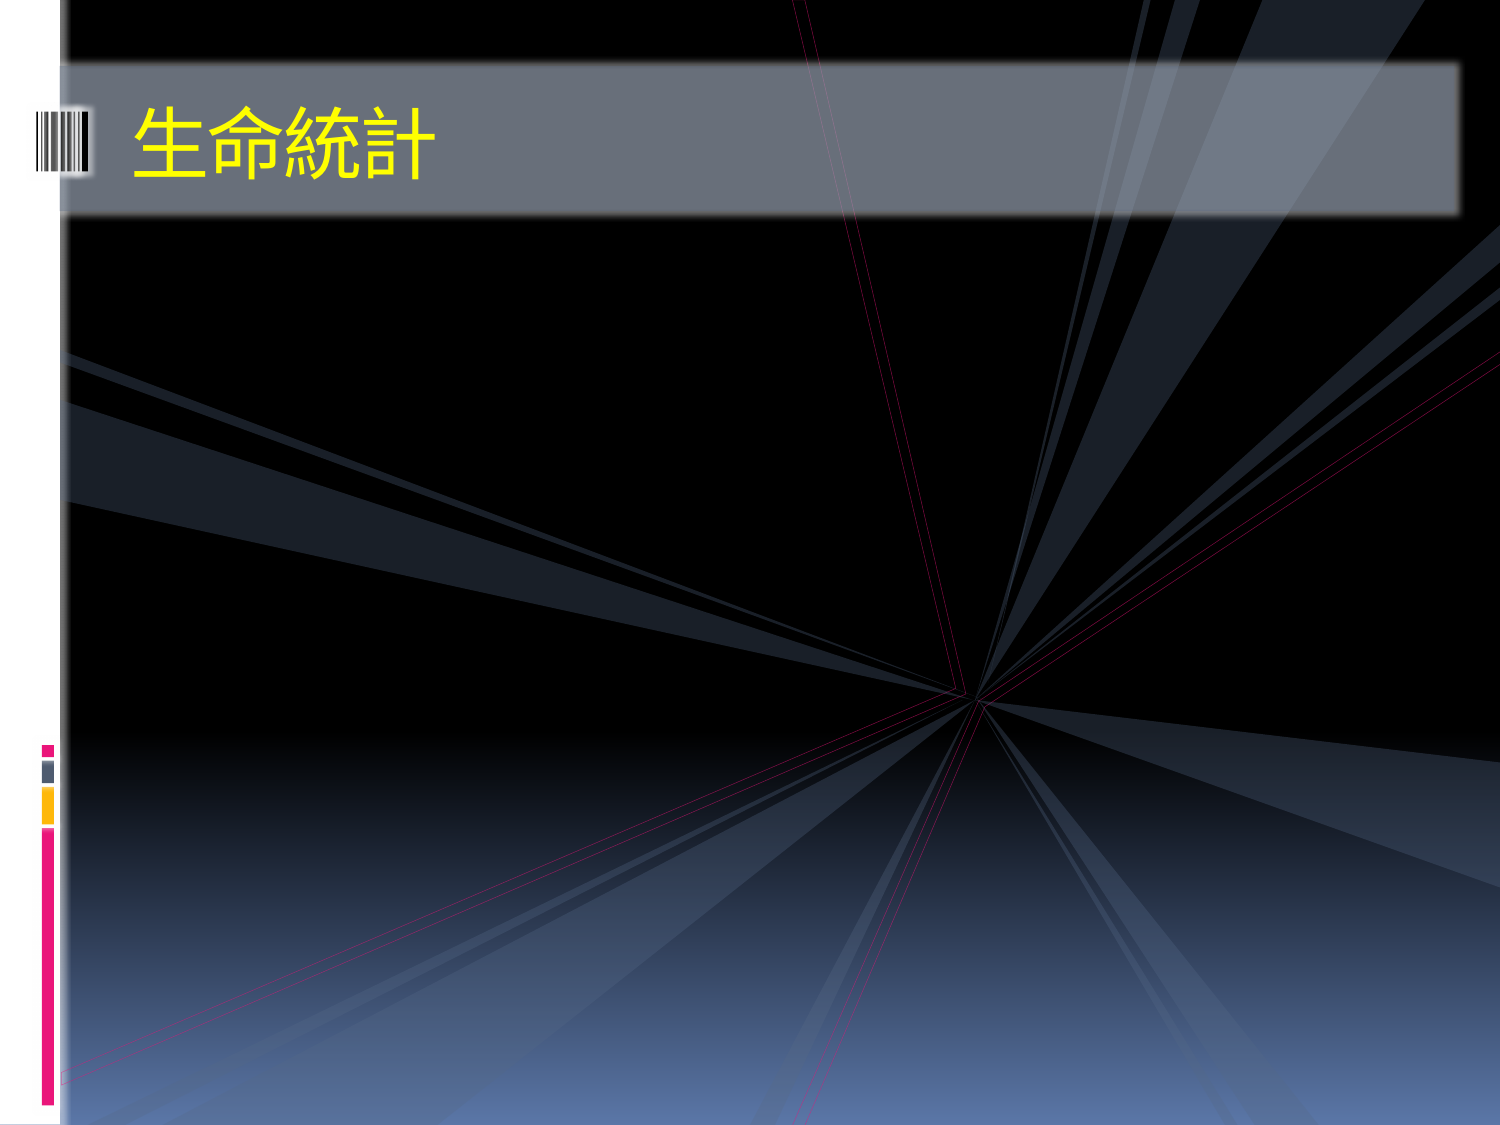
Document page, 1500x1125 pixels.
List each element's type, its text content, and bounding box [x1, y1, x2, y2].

title 生命統計 [115, 83, 1454, 212]
